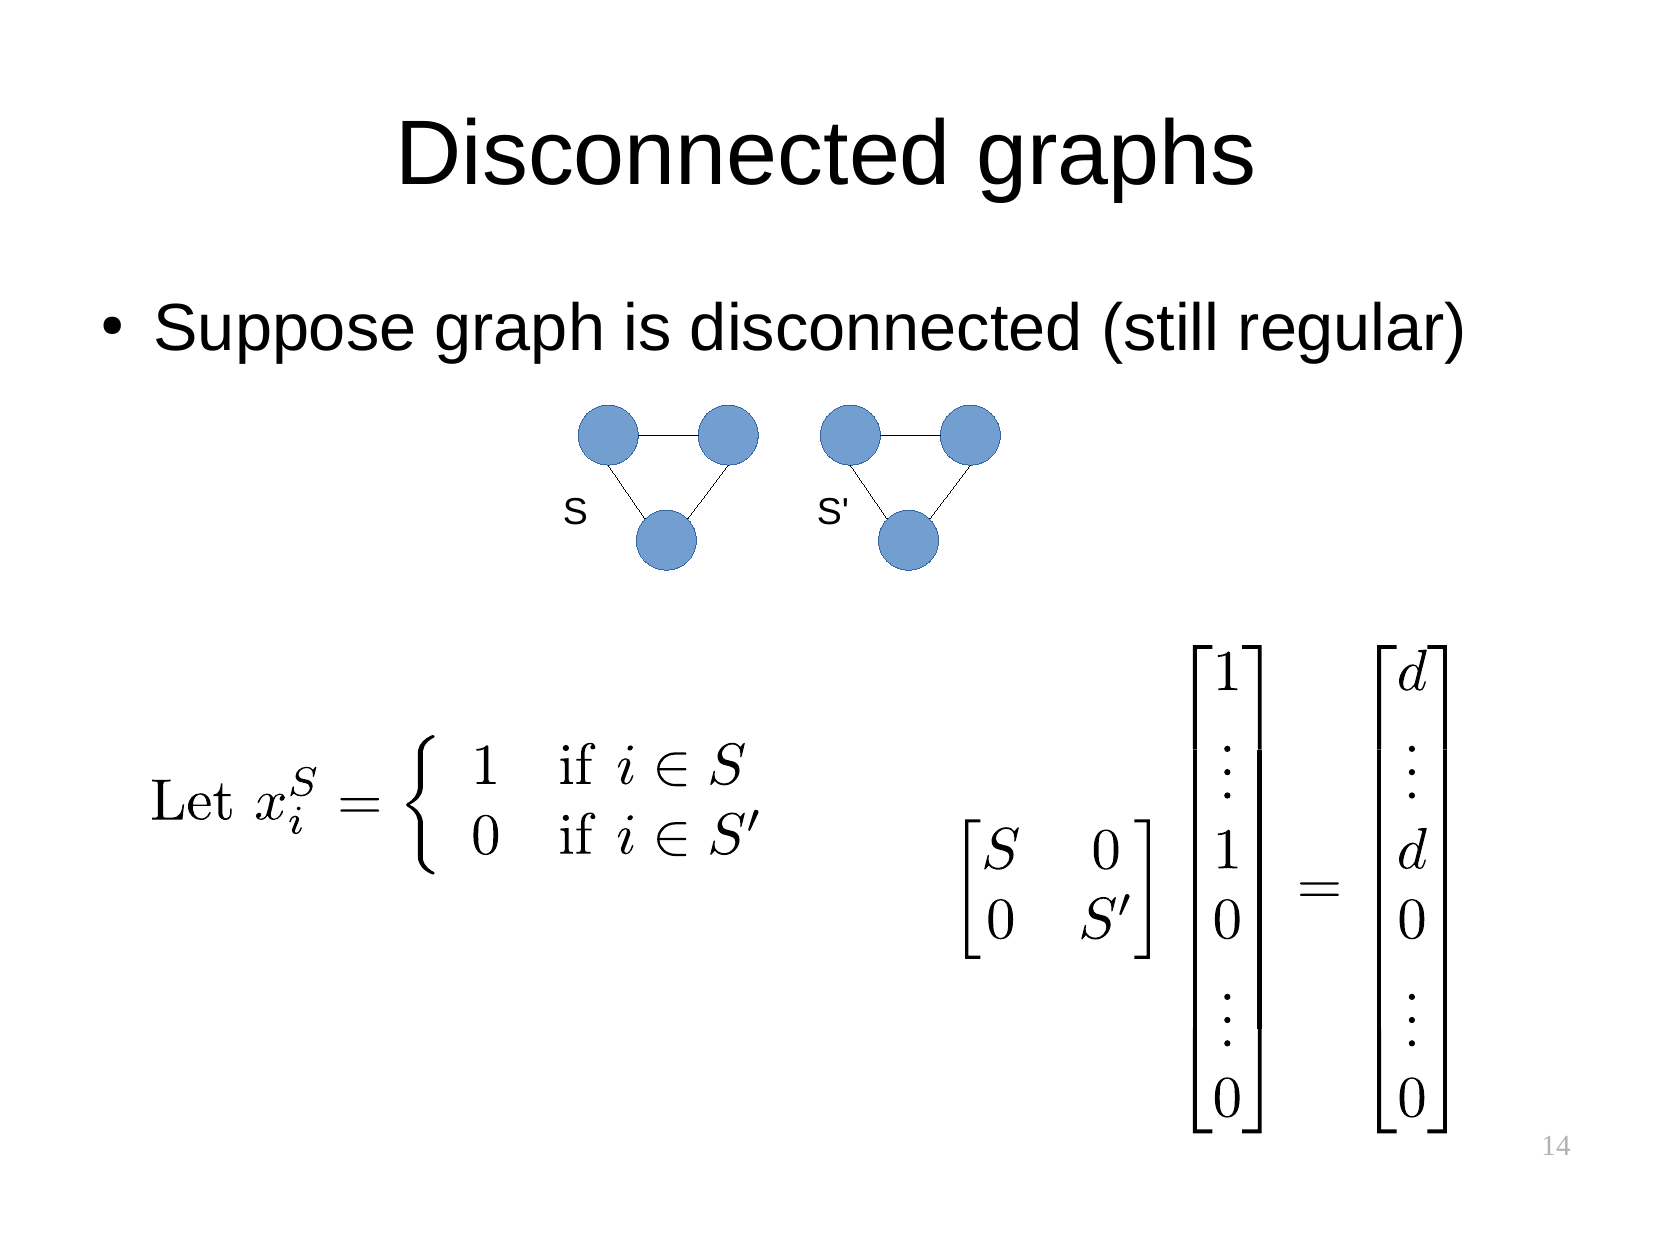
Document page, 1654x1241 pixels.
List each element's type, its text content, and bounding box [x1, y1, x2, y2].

list Suppose graph is disconnected (still regular) [82, 290, 1571, 1036]
text_box [940, 405, 1001, 466]
title Disconnected graphs [82, 49, 1571, 257]
text_box [636, 510, 697, 571]
text_box S [548, 483, 603, 541]
text_box [150, 735, 760, 875]
text_box [950, 645, 1466, 1134]
text_box [820, 405, 881, 466]
text_box S' [802, 483, 865, 541]
text_box [878, 510, 939, 571]
text_box [578, 405, 639, 466]
text_box [698, 405, 759, 466]
